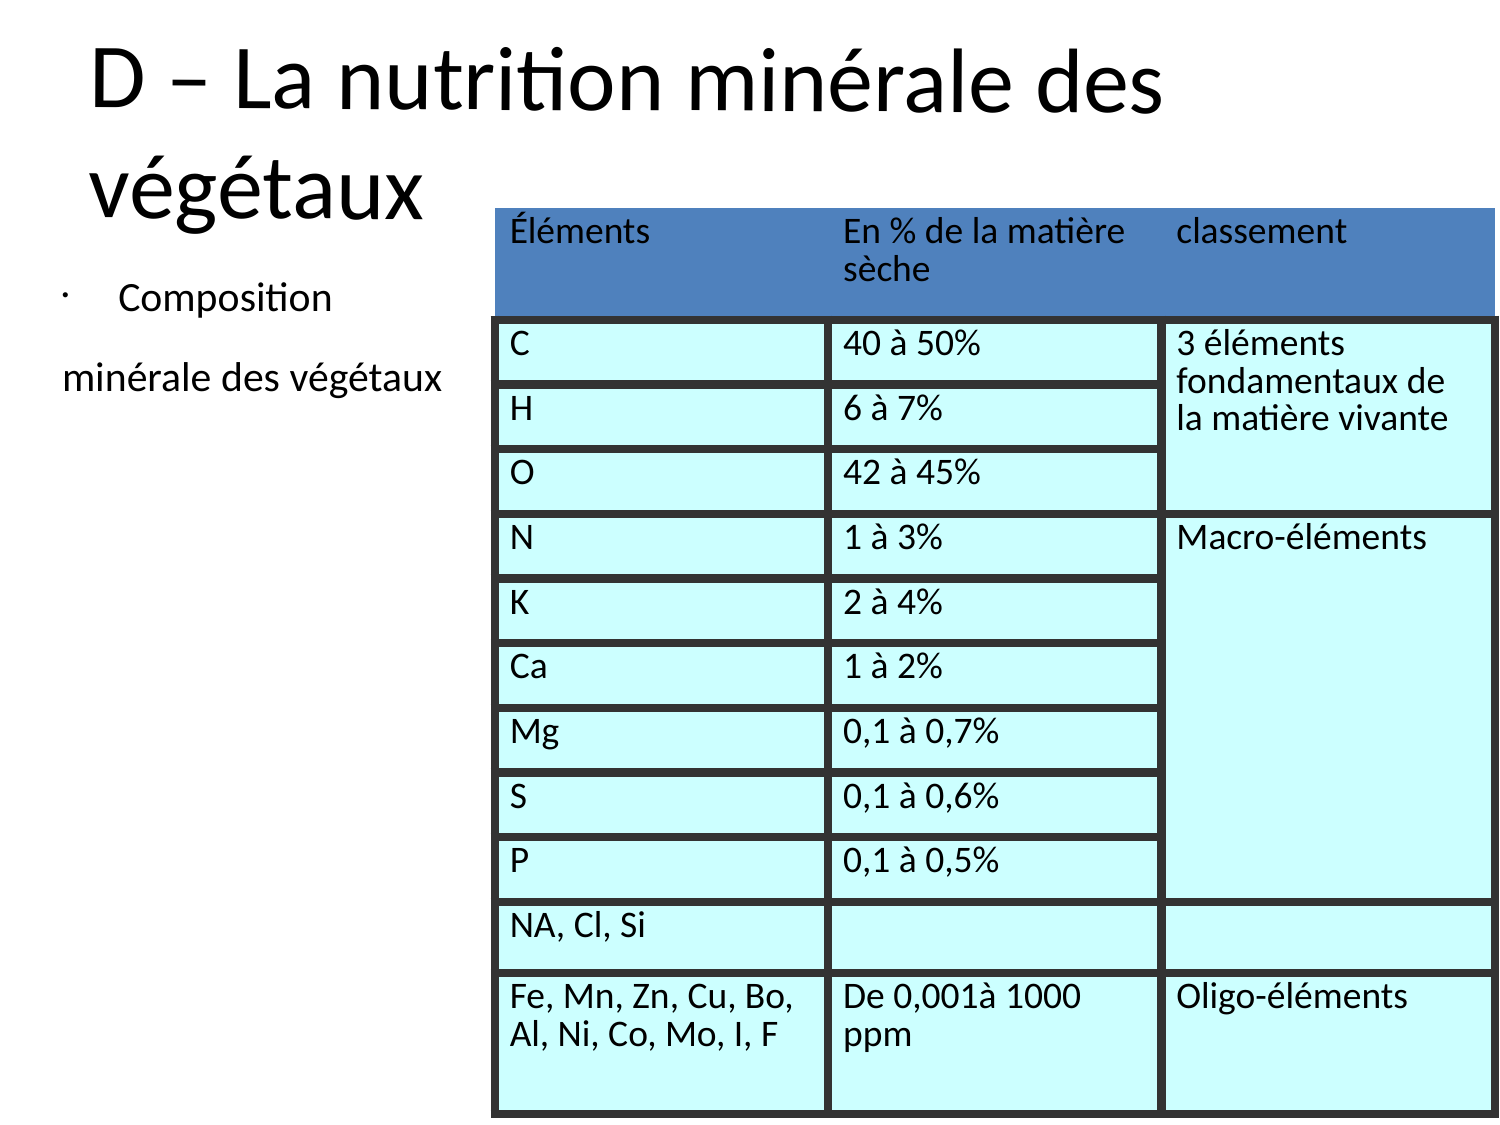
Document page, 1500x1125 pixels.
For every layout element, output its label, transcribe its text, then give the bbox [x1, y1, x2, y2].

table_cell 0,1 à 0,6% [832, 777, 1157, 833]
table_cell O [499, 453, 824, 510]
table_cell 6 à 7% [832, 389, 1157, 445]
table_header classement [1161, 208, 1495, 316]
table_cell De 0,001à 1000 ppm [832, 977, 1157, 1110]
table_cell [1166, 906, 1491, 969]
table_cell 0,1 à 0,7% [832, 712, 1157, 768]
table_cell P [499, 841, 824, 898]
table_cell NA, Cl, Si [499, 906, 824, 969]
table_cell 42 à 45% [832, 453, 1157, 510]
table_cell K [499, 583, 824, 639]
table_header Éléments [495, 208, 828, 316]
table_cell Oligo-éléments [1166, 977, 1491, 1110]
table_header En % de la matière sèche [828, 208, 1161, 316]
table_cell S [499, 777, 824, 833]
title D – La nutrition minérale des végétaux [74, 8, 1426, 206]
table_cell 1 à 2% [832, 647, 1157, 704]
table_cell N [499, 518, 824, 574]
list Composition minérale des végétaux [47, 262, 495, 1005]
table_cell 40 à 50% [832, 324, 1157, 380]
table_cell [832, 906, 1157, 969]
table_cell Fe, Mn, Zn, Cu, Bo, Al, Ni, Co, Mo, I, F [499, 977, 824, 1110]
table_cell Ca [499, 647, 824, 704]
table_cell 1 à 3% [832, 518, 1157, 574]
table_cell H [499, 389, 824, 445]
table_cell Mg [499, 712, 824, 768]
table_cell Macro-éléments [1166, 518, 1491, 898]
table_cell 2 à 4% [832, 583, 1157, 639]
table_cell 3 éléments fondamentaux de la matière vivante [1166, 324, 1491, 510]
table_cell C [499, 324, 824, 380]
table_cell 0,1 à 0,5% [832, 841, 1157, 898]
